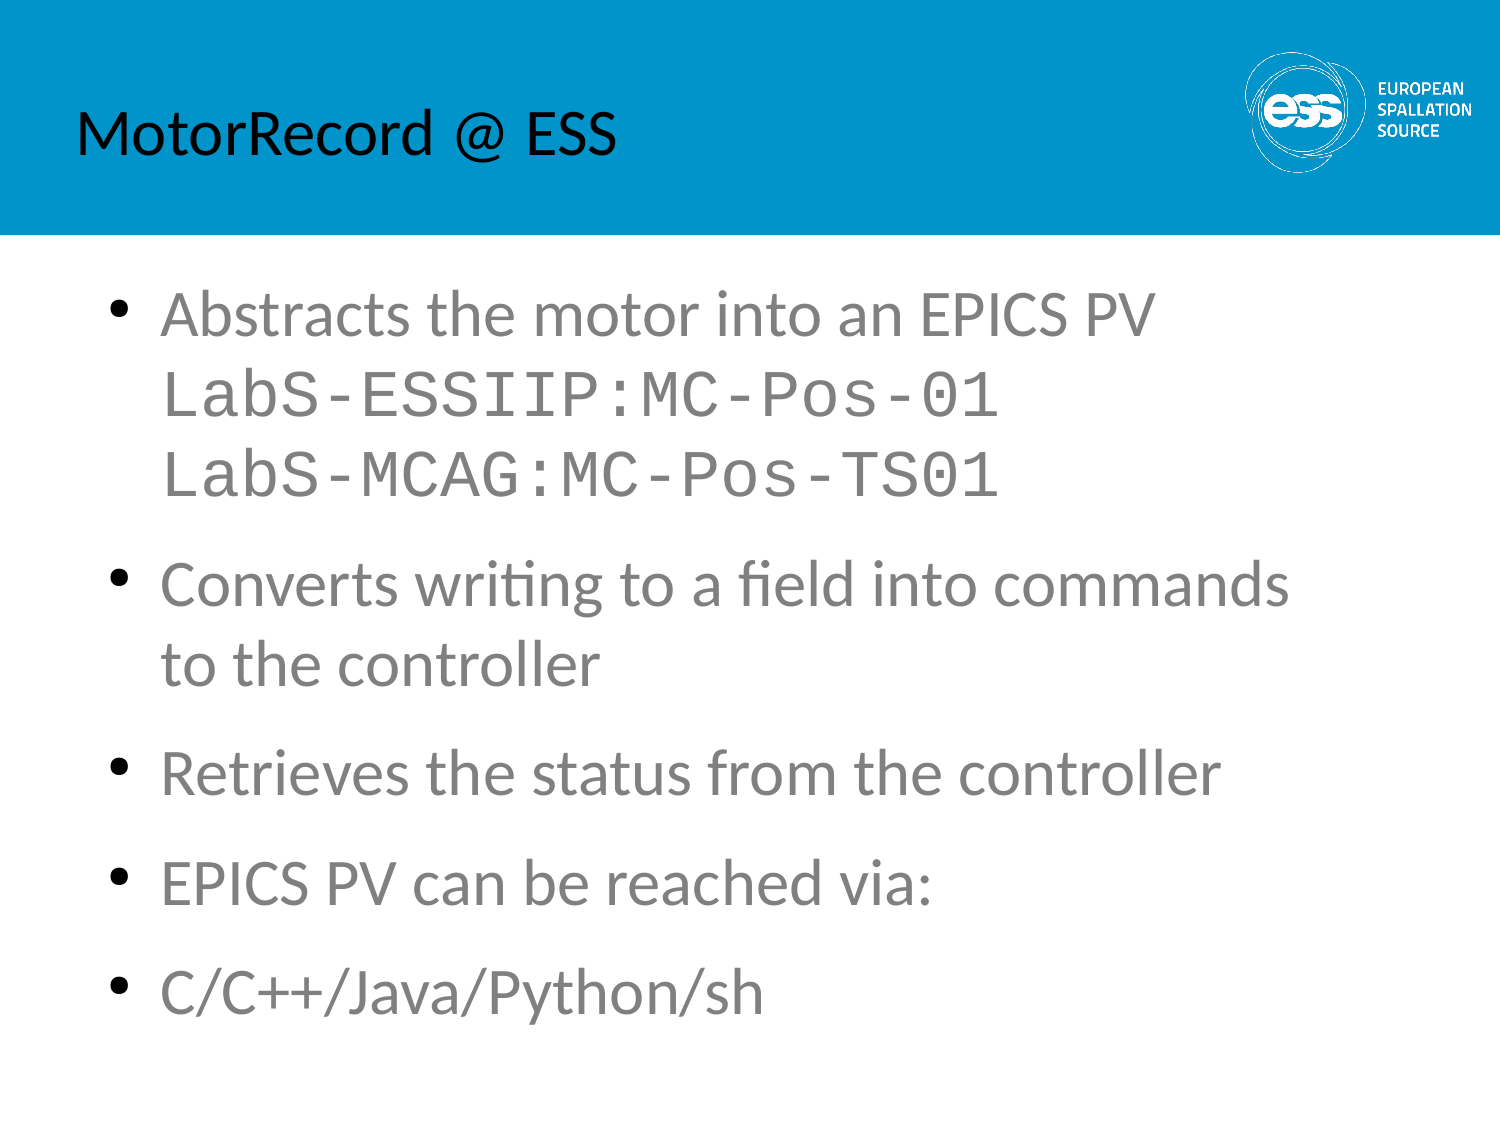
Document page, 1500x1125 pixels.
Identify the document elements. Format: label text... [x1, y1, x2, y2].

title MotorRecord @ ESS [75, 45, 1247, 233]
list Abstracts the motor into an EPICS PV LabS-ESSIIP:MC-Pos-01 LabS-MCAG:MC-Pos-TS01 Converts writing to a field into commands to the controller Retrieves the status from the controller EPICS PV can be reached via: C/C++/Java/Python/sh [75, 262, 1426, 1005]
picture [1398, 109, 1406, 115]
picture [1418, 104, 1423, 115]
picture [1436, 104, 1444, 115]
picture [1443, 86, 1450, 93]
picture [1423, 83, 1430, 94]
picture [1264, 94, 1342, 127]
picture [1400, 83, 1407, 94]
picture [1389, 104, 1393, 115]
picture [1422, 125, 1428, 134]
picture [1432, 125, 1438, 136]
picture [1454, 83, 1458, 94]
picture [1409, 104, 1415, 115]
picture [1379, 83, 1385, 94]
